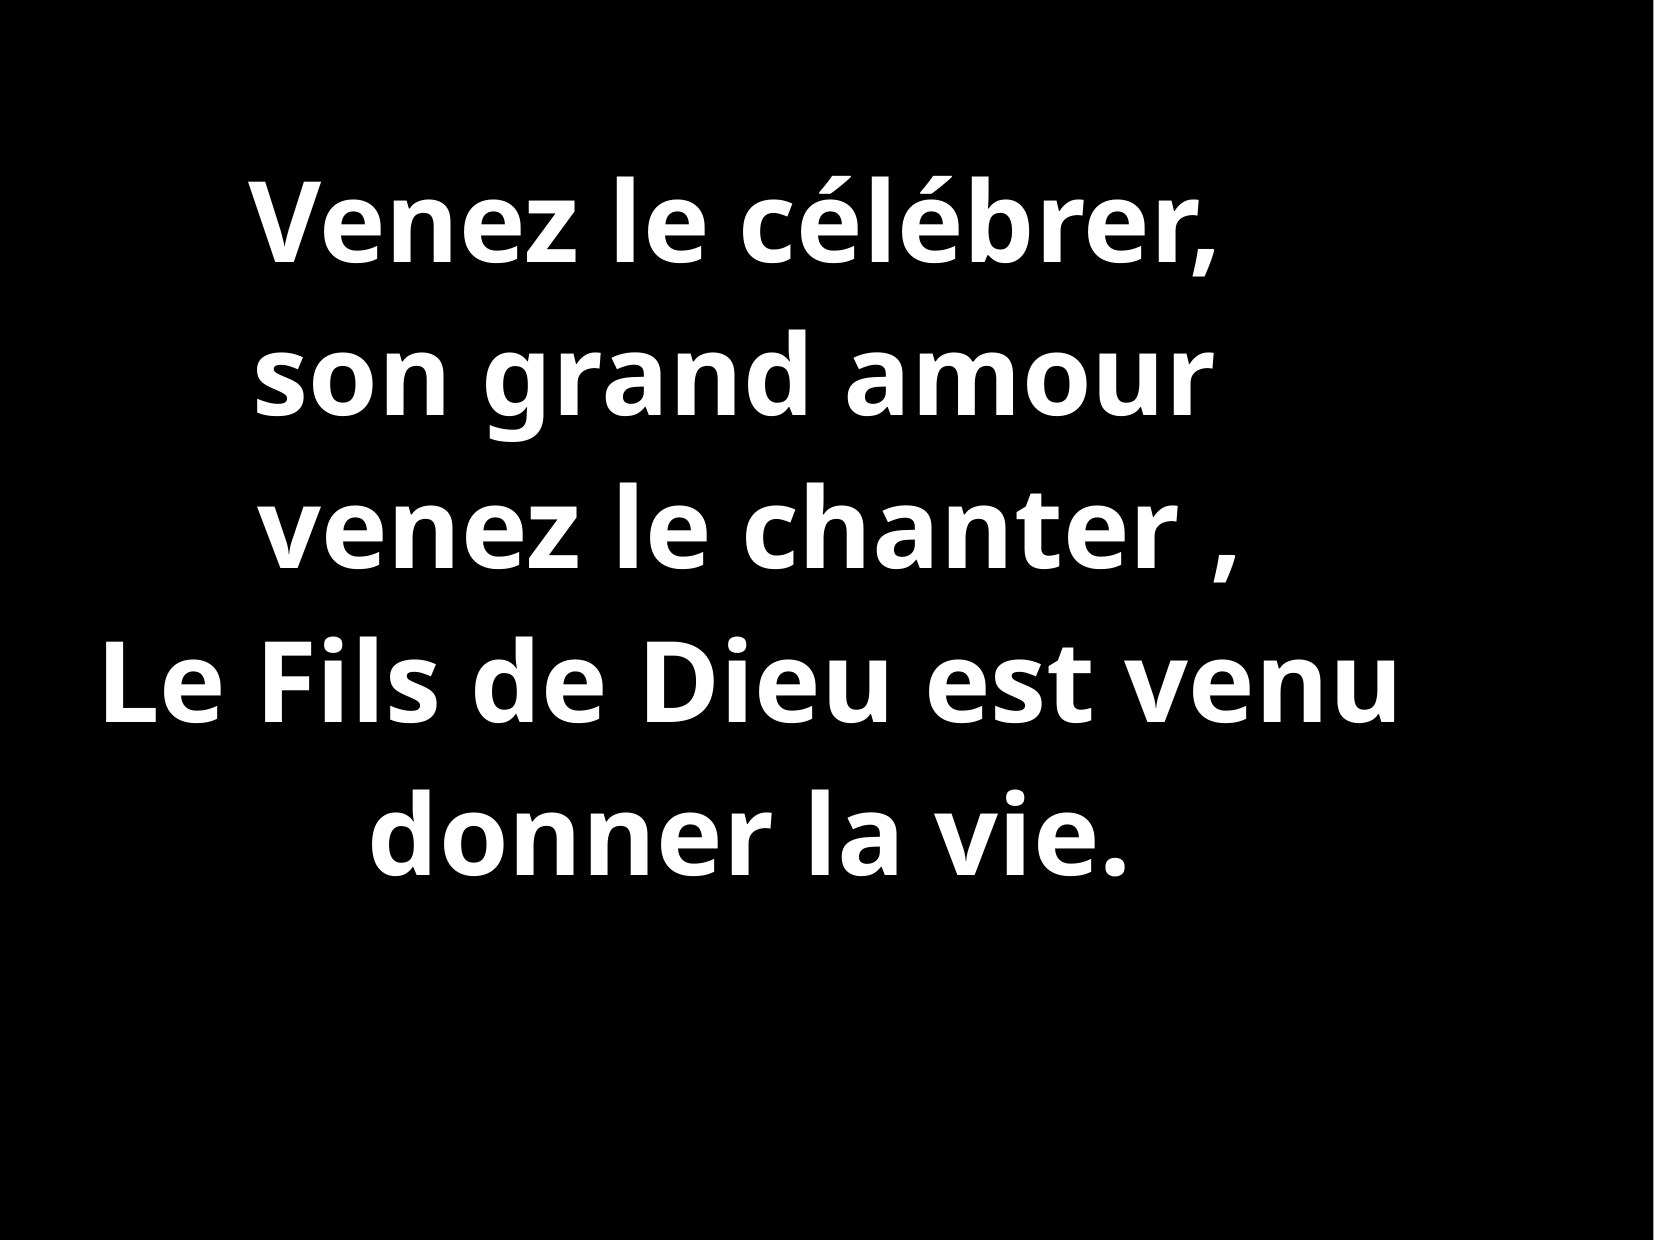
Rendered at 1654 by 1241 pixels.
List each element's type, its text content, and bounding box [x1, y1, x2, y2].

subtitle Venez le célébrer, son grand amour venez le chanter , Le Fils de Dieu est venu donner la vie. [75, 44, 1425, 1006]
